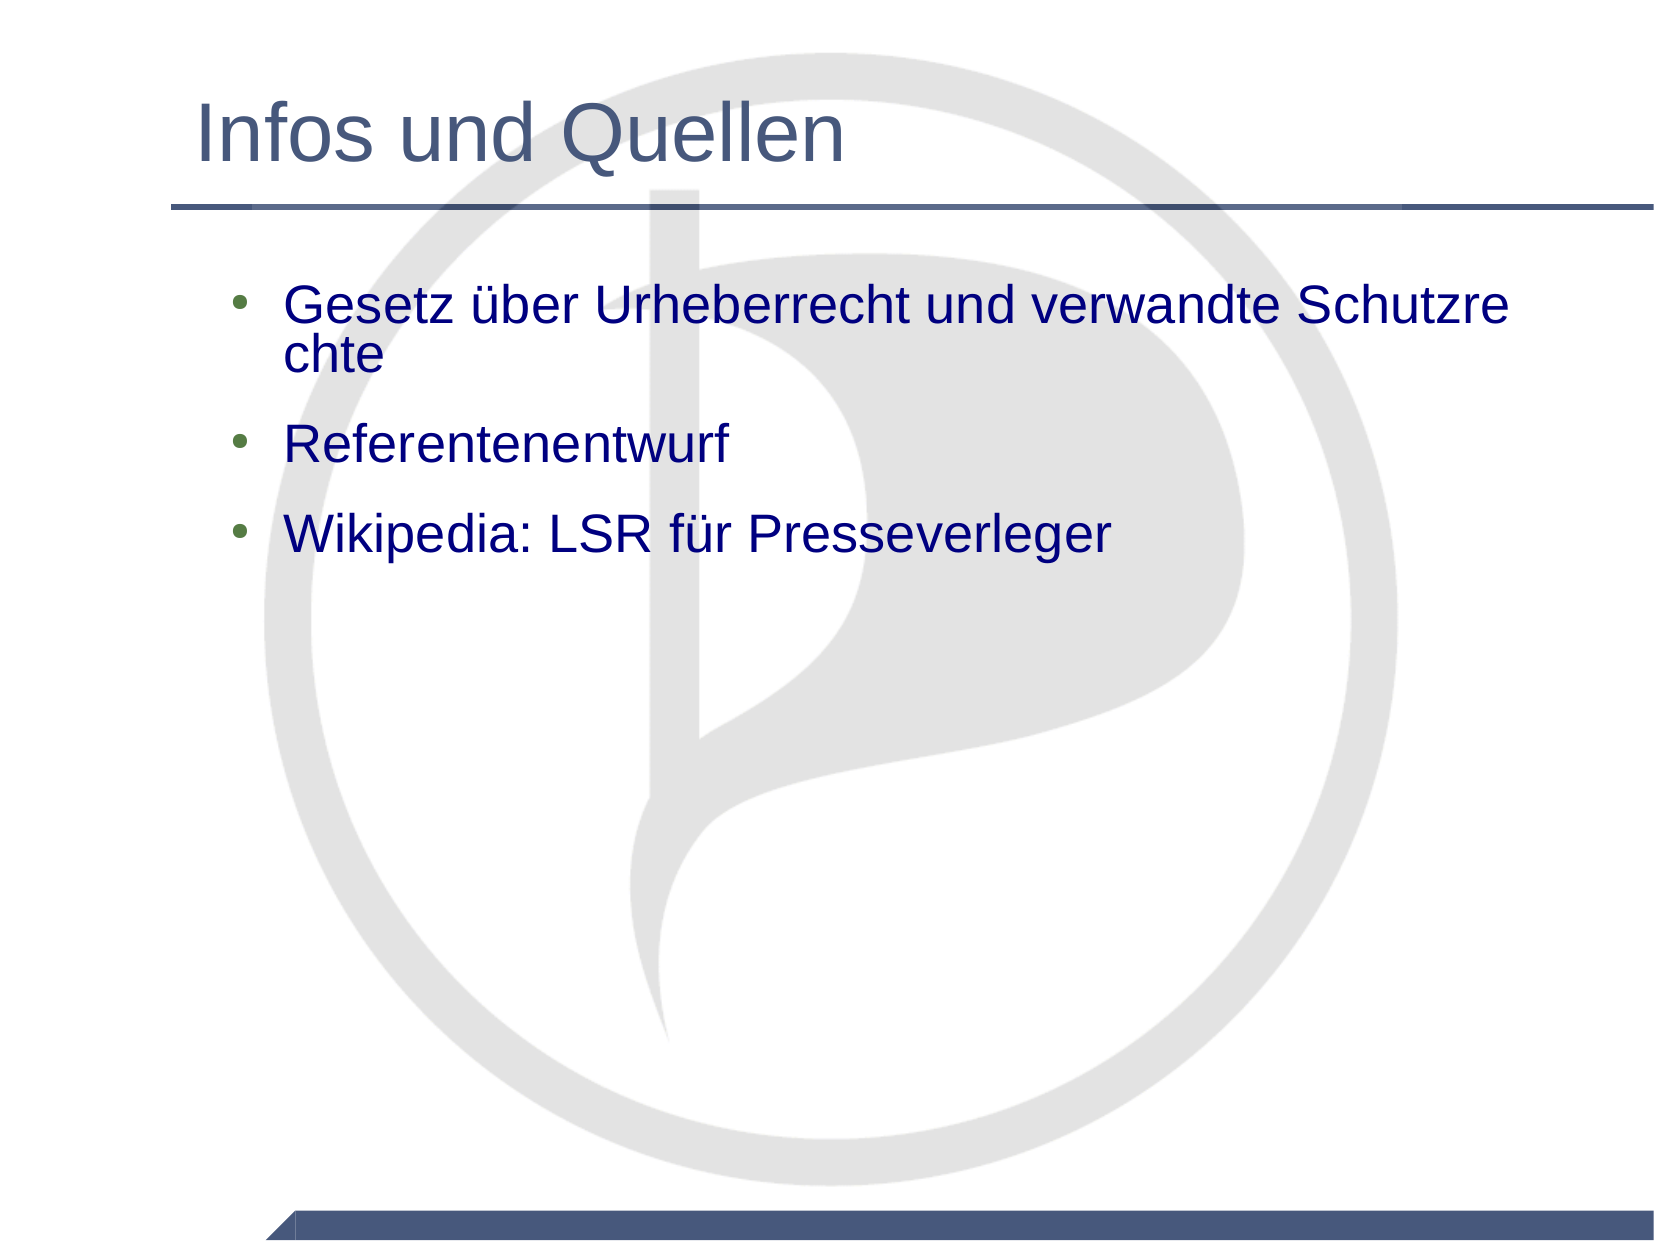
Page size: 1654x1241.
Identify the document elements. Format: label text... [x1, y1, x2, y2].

title Infos und Quellen [194, 29, 1530, 237]
list Gesetz über Urheberrecht und verwandte Schutzrechte Referentenentwurf Wikipedia: LSR für Presseverleger [212, 274, 1530, 1093]
